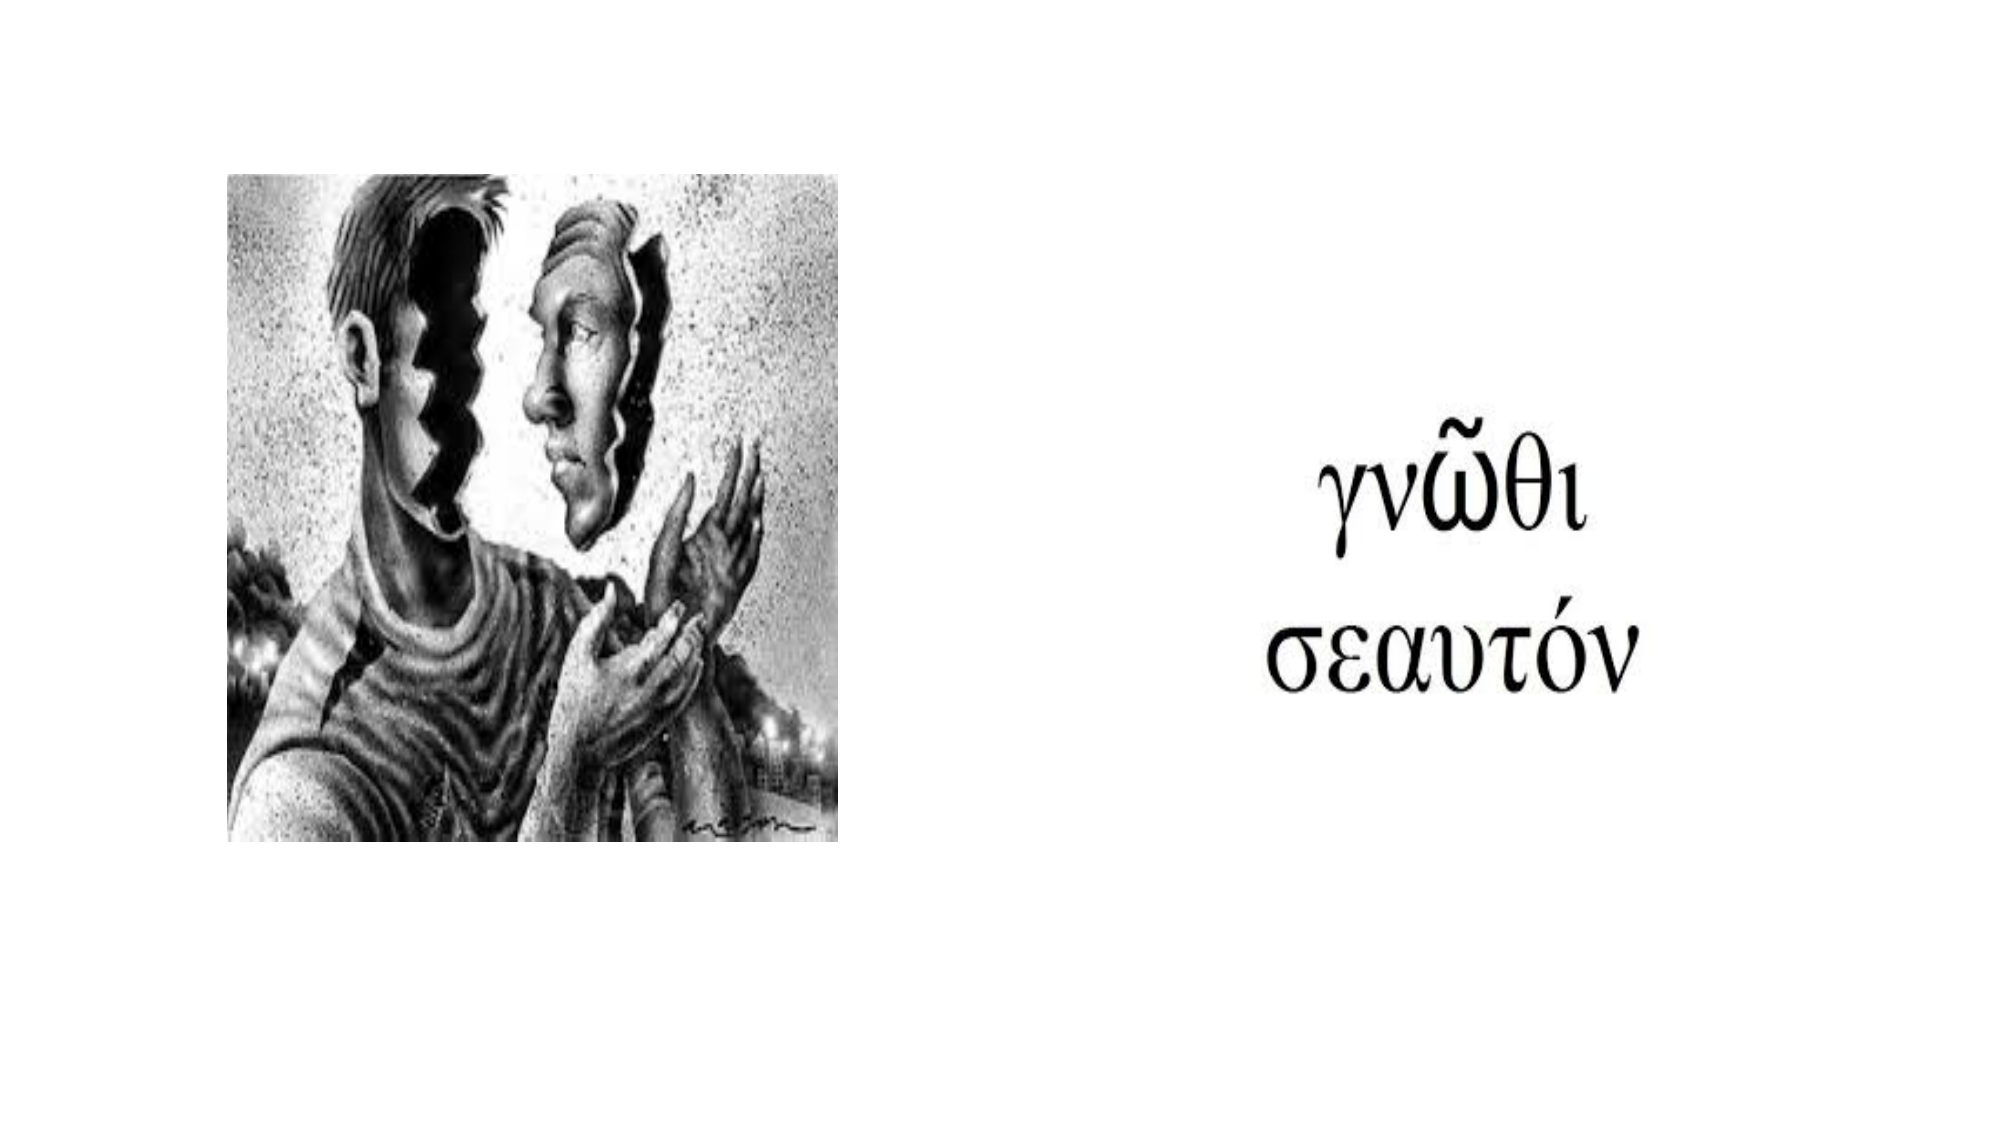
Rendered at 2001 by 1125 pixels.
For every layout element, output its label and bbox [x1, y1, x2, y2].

picture [1218, 368, 1705, 796]
picture [227, 174, 838, 842]
